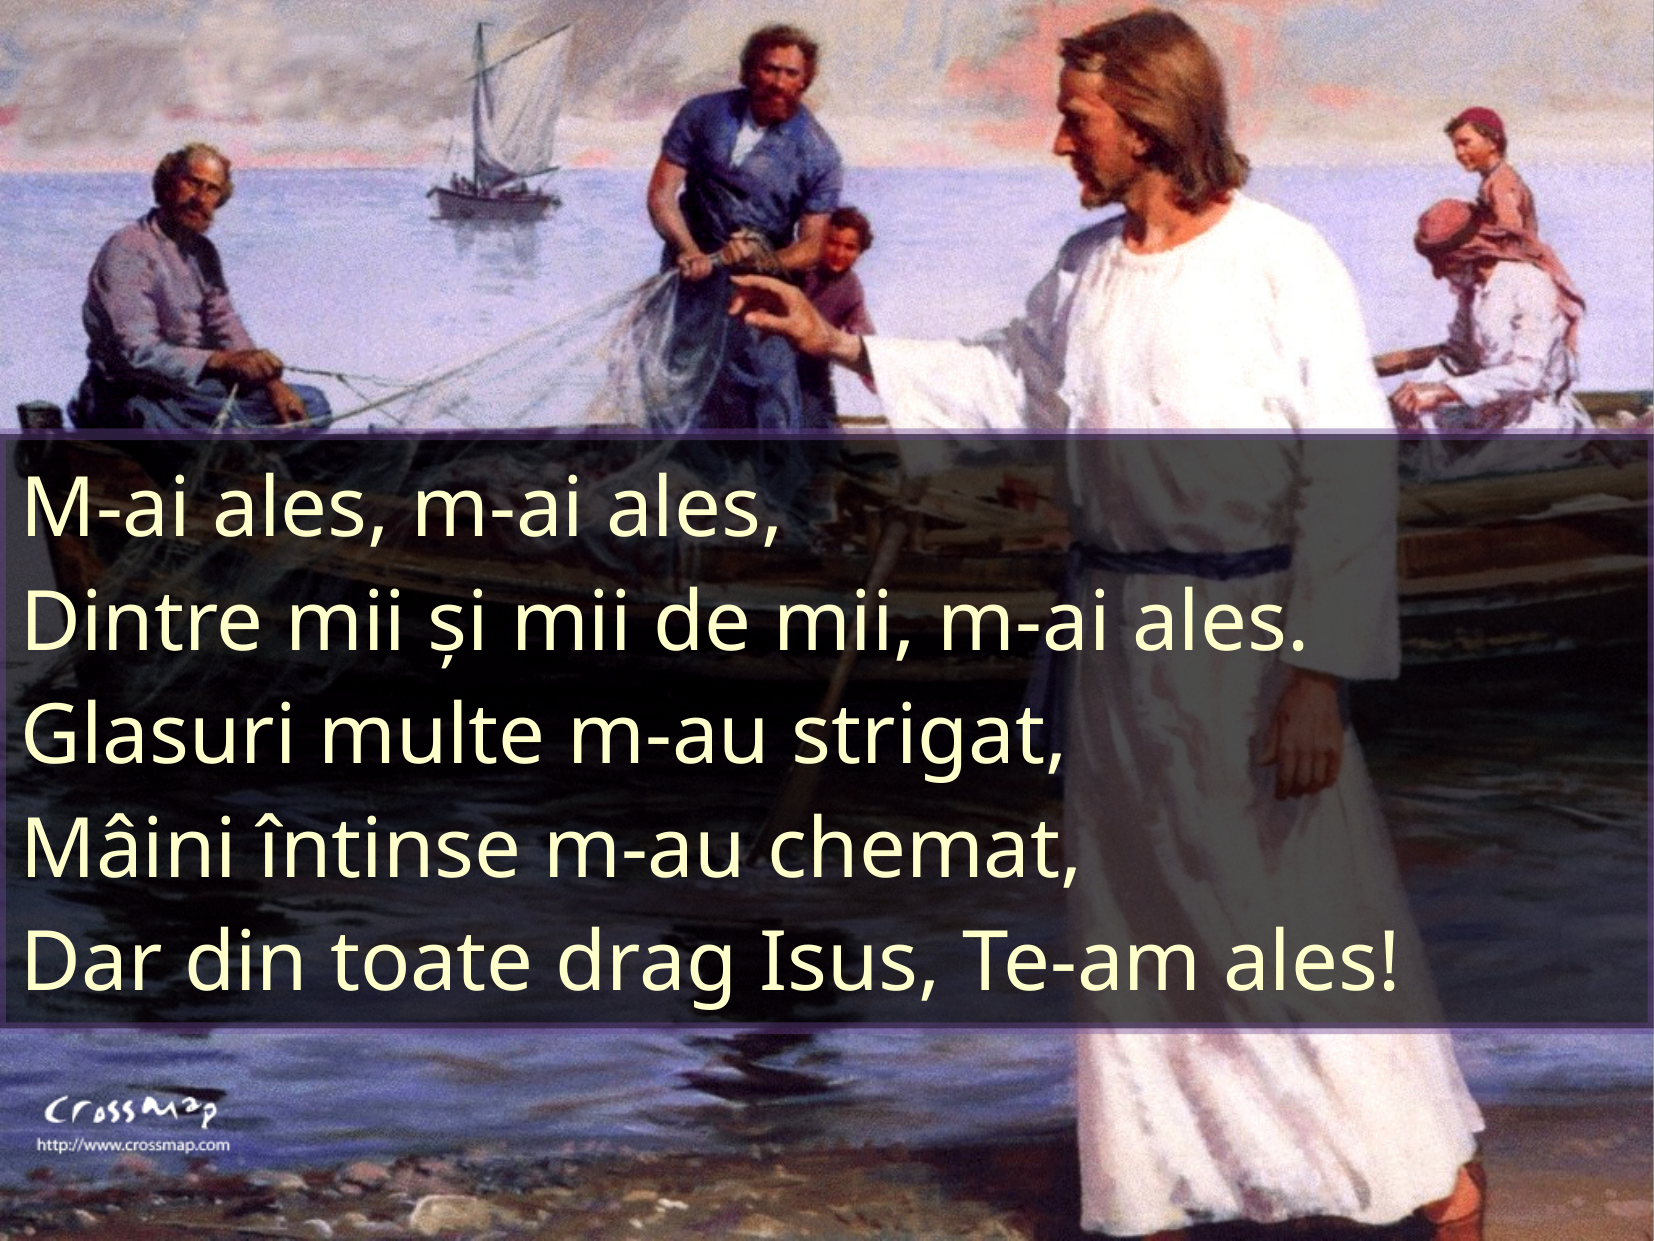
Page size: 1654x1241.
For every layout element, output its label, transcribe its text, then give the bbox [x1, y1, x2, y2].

picture [0, 1035, 1654, 1241]
picture [93, 981, 110, 985]
picture [843, 981, 860, 985]
picture [1235, 981, 1252, 985]
picture [376, 981, 394, 985]
picture [702, 981, 720, 985]
picture [6, 981, 1647, 1022]
picture [792, 981, 815, 985]
picture [1343, 981, 1366, 985]
picture [0, 0, 1654, 428]
picture [422, 981, 439, 985]
picture [1089, 981, 1106, 985]
picture [651, 981, 668, 985]
picture [883, 981, 906, 985]
picture [571, 981, 588, 985]
text_box M-ai ales, m-ai ales, Dintre mii şi mii de mii, m-ai ales. Glasuri multe m-au strigat, Mâini întinse m-au chemat, Dar din toate drag Isus, Te-am ales! [0, 481, 1654, 981]
picture [6, 441, 1647, 481]
picture [200, 981, 217, 985]
